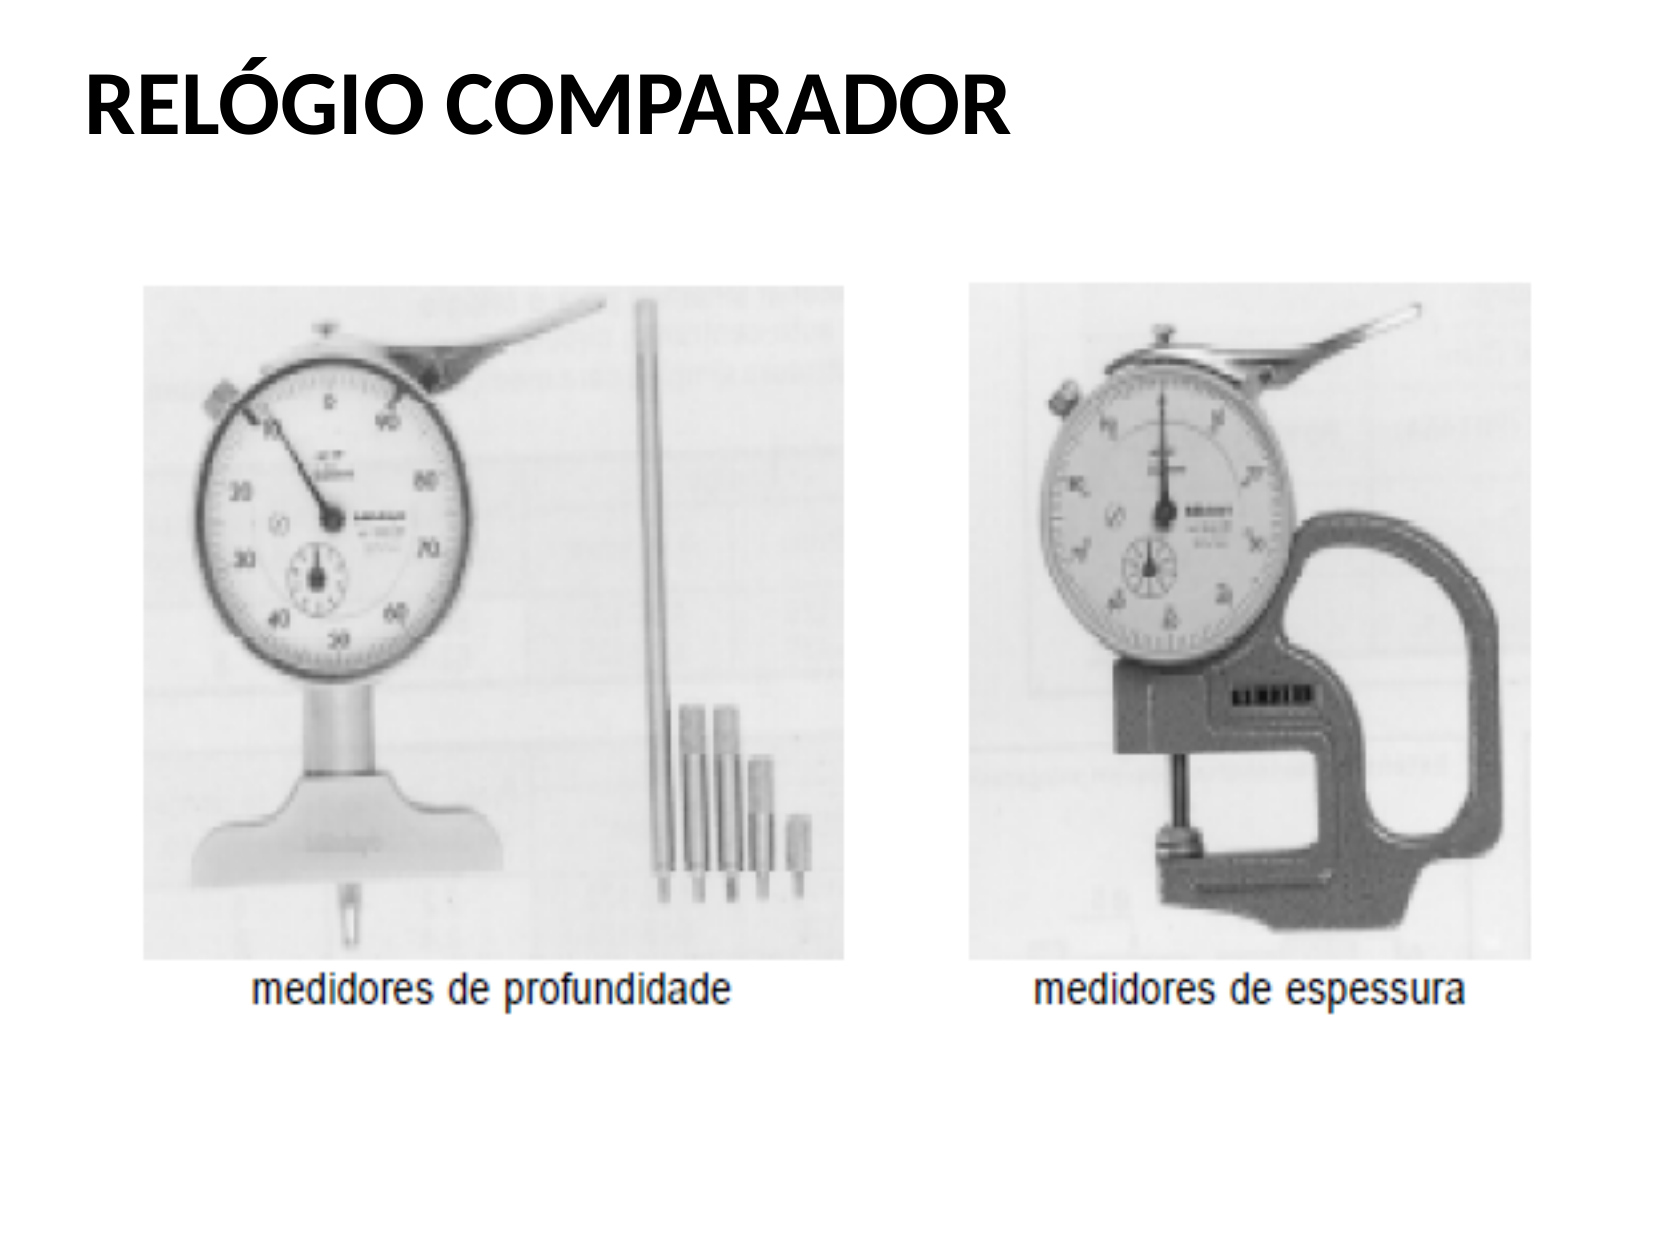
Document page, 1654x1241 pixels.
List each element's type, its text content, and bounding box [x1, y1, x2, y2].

text_box RELÓGIO COMPARADOR [0, 0, 1101, 202]
picture [123, 268, 1582, 1037]
